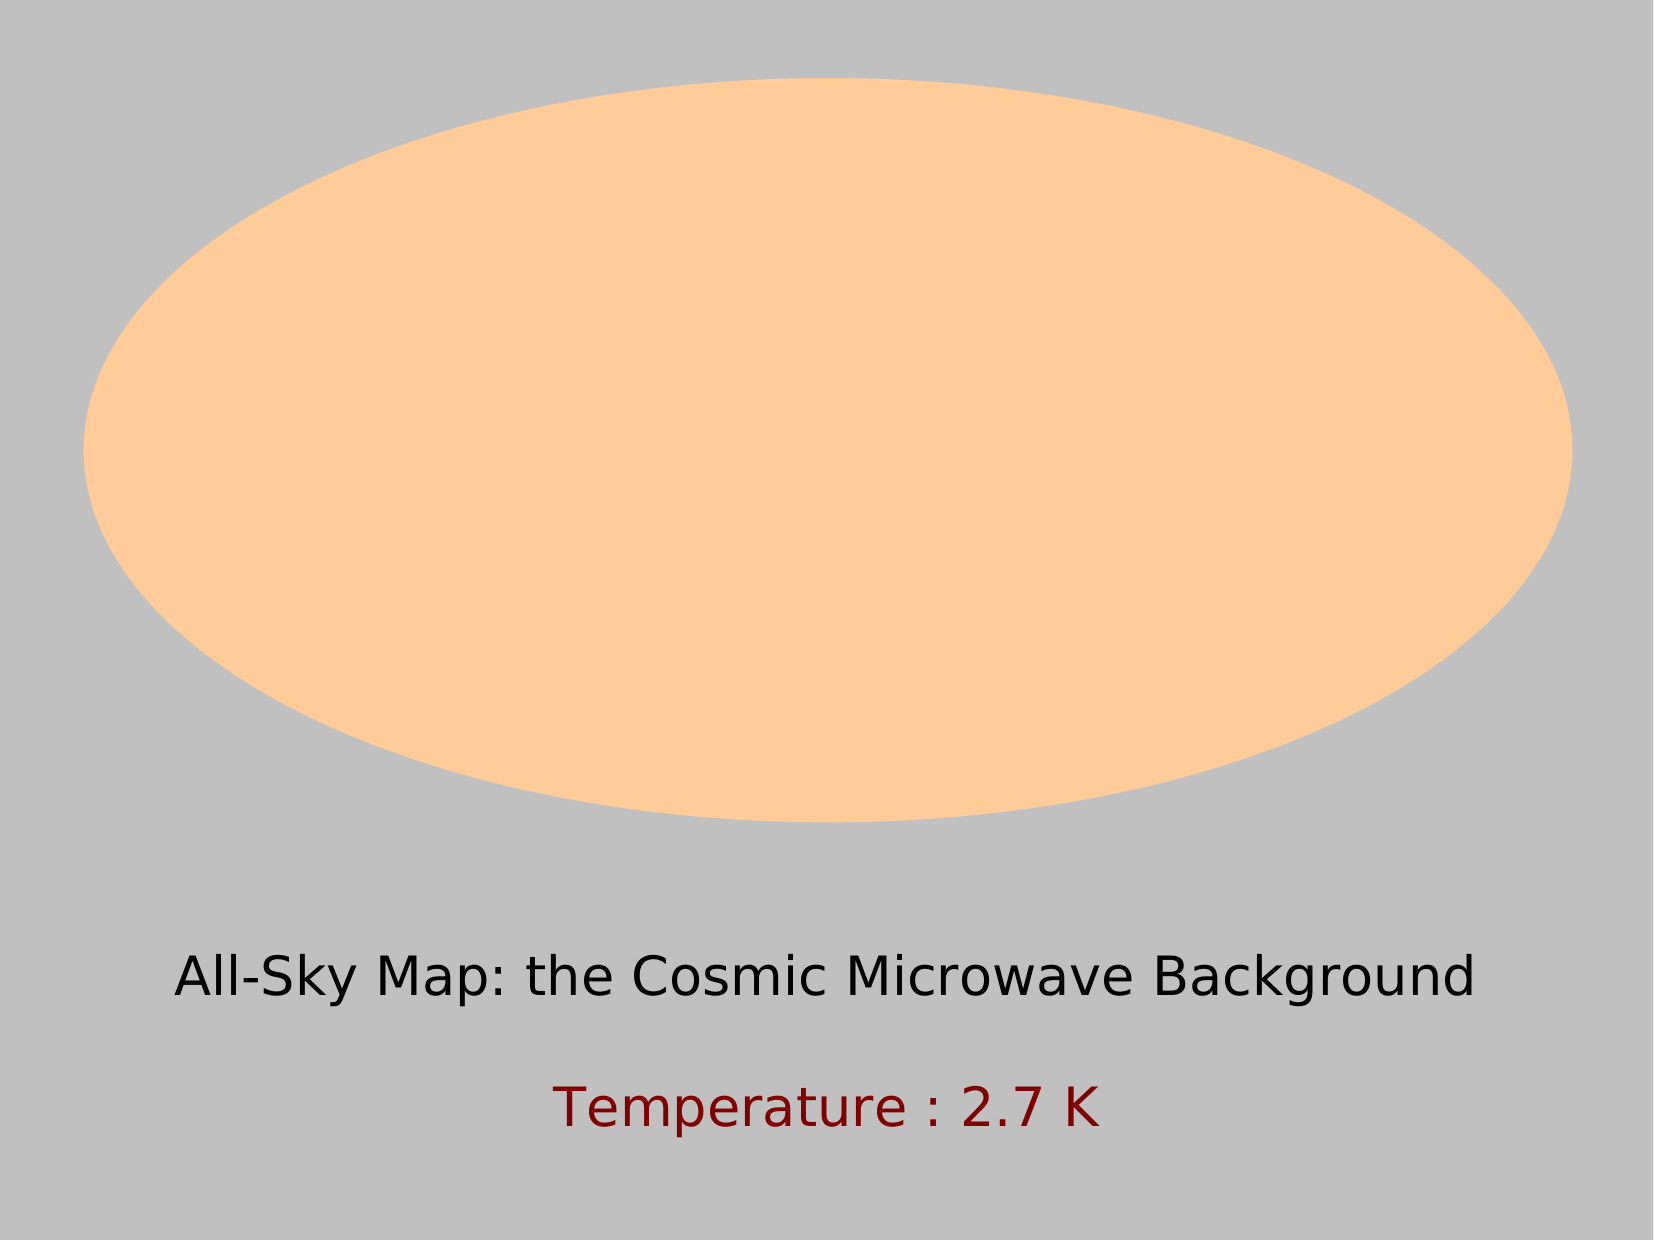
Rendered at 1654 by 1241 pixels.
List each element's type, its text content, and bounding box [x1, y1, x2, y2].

text_box Temperature : 2.7 K [538, 1068, 1115, 1147]
text_box All-Sky Map: the Cosmic Microwave Background [159, 937, 1495, 1016]
text_box [83, 78, 1573, 823]
